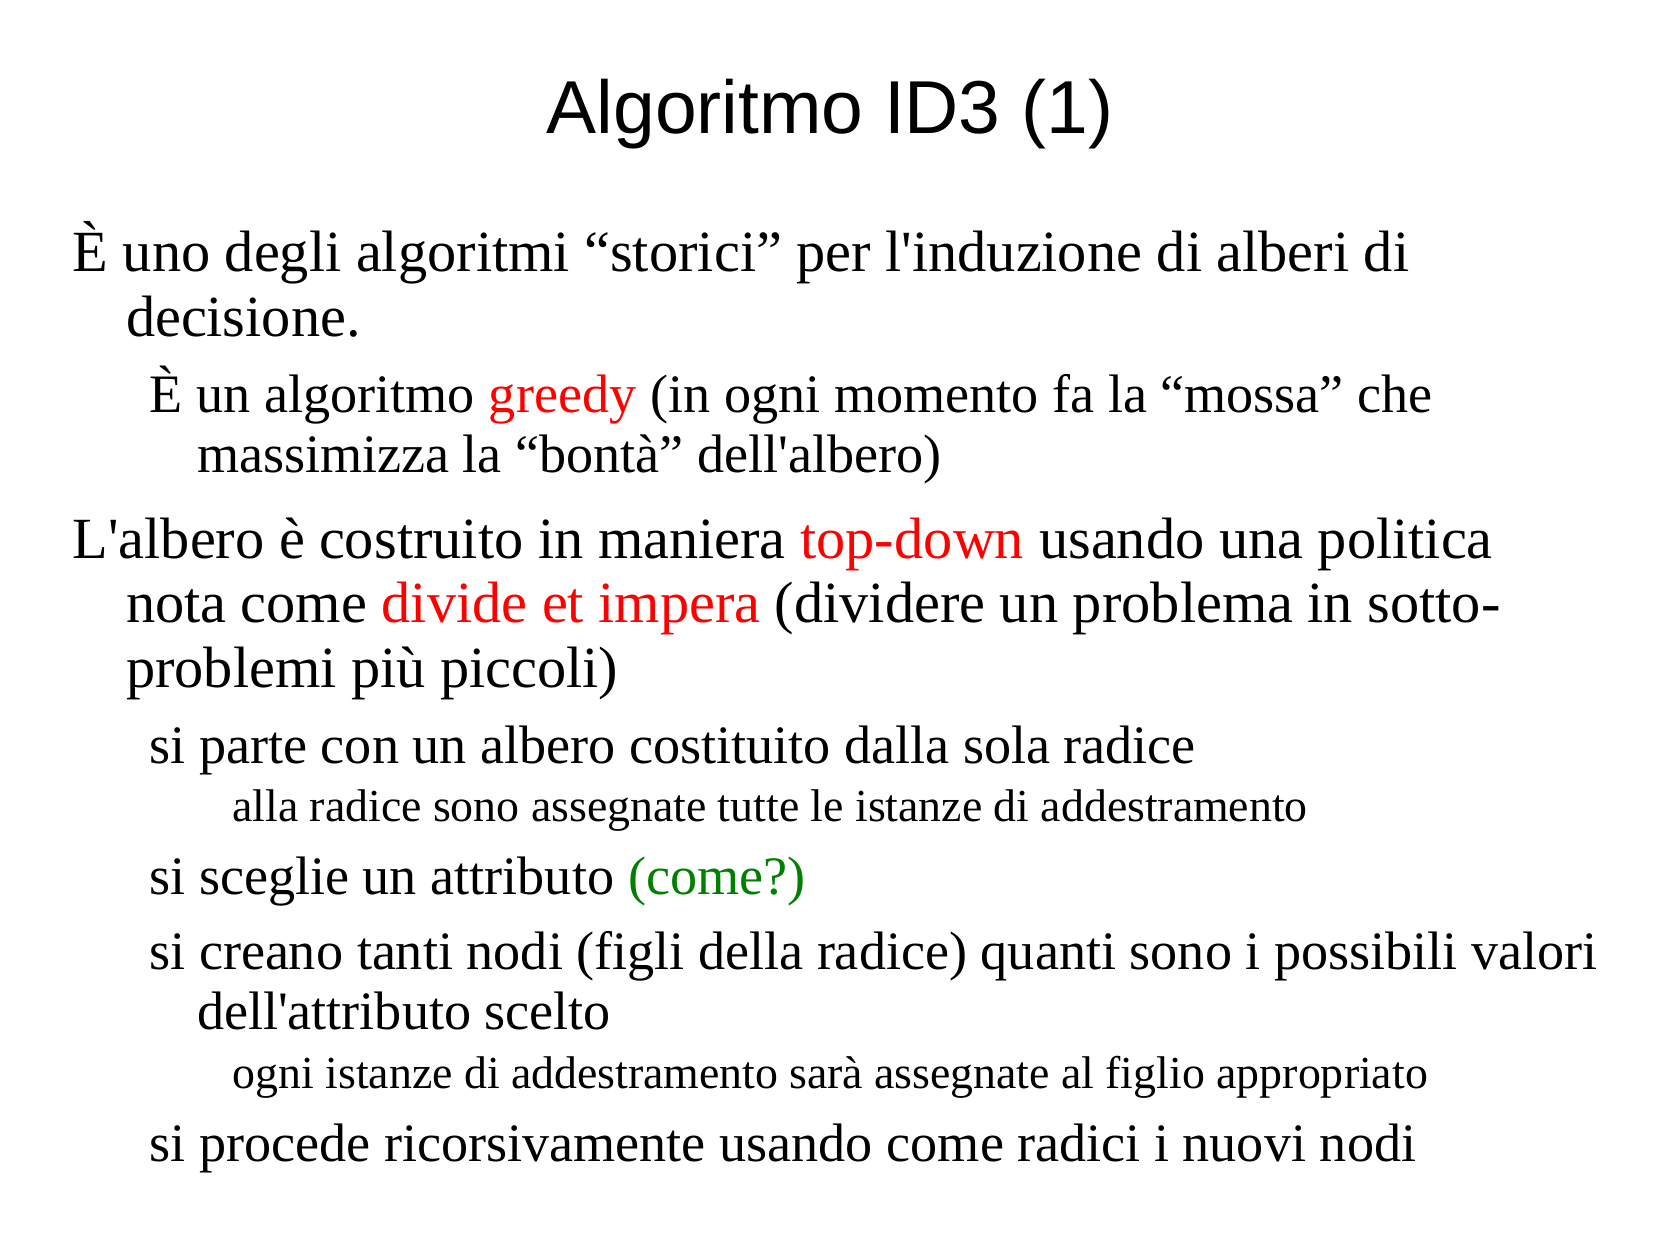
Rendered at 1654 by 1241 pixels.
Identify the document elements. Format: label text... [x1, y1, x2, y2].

title Algoritmo ID3 (1) [52, 42, 1608, 173]
list È uno degli algoritmi “storici” per l'induzione di alberi di decisione. È un algoritmo greedy (in ogni momento fa la “mossa” che massimizza la “bontà” dell'albero) L'albero è costruito in maniera top-down usando una politica nota come divide et impera (dividere un problema in sotto-problemi più piccoli) si parte con un albero costituito dalla sola radice alla radice sono assegnate tutte le istanze di addestramento si sceglie un attributo (come?) si creano tanti nodi (figli della radice) quanti sono i possibili valori dell'attributo scelto ogni istanze di addestramento sarà assegnate al figlio appropriato si procede ricorsivamente usando come radici i nuovi nodi [55, 219, 1605, 1179]
